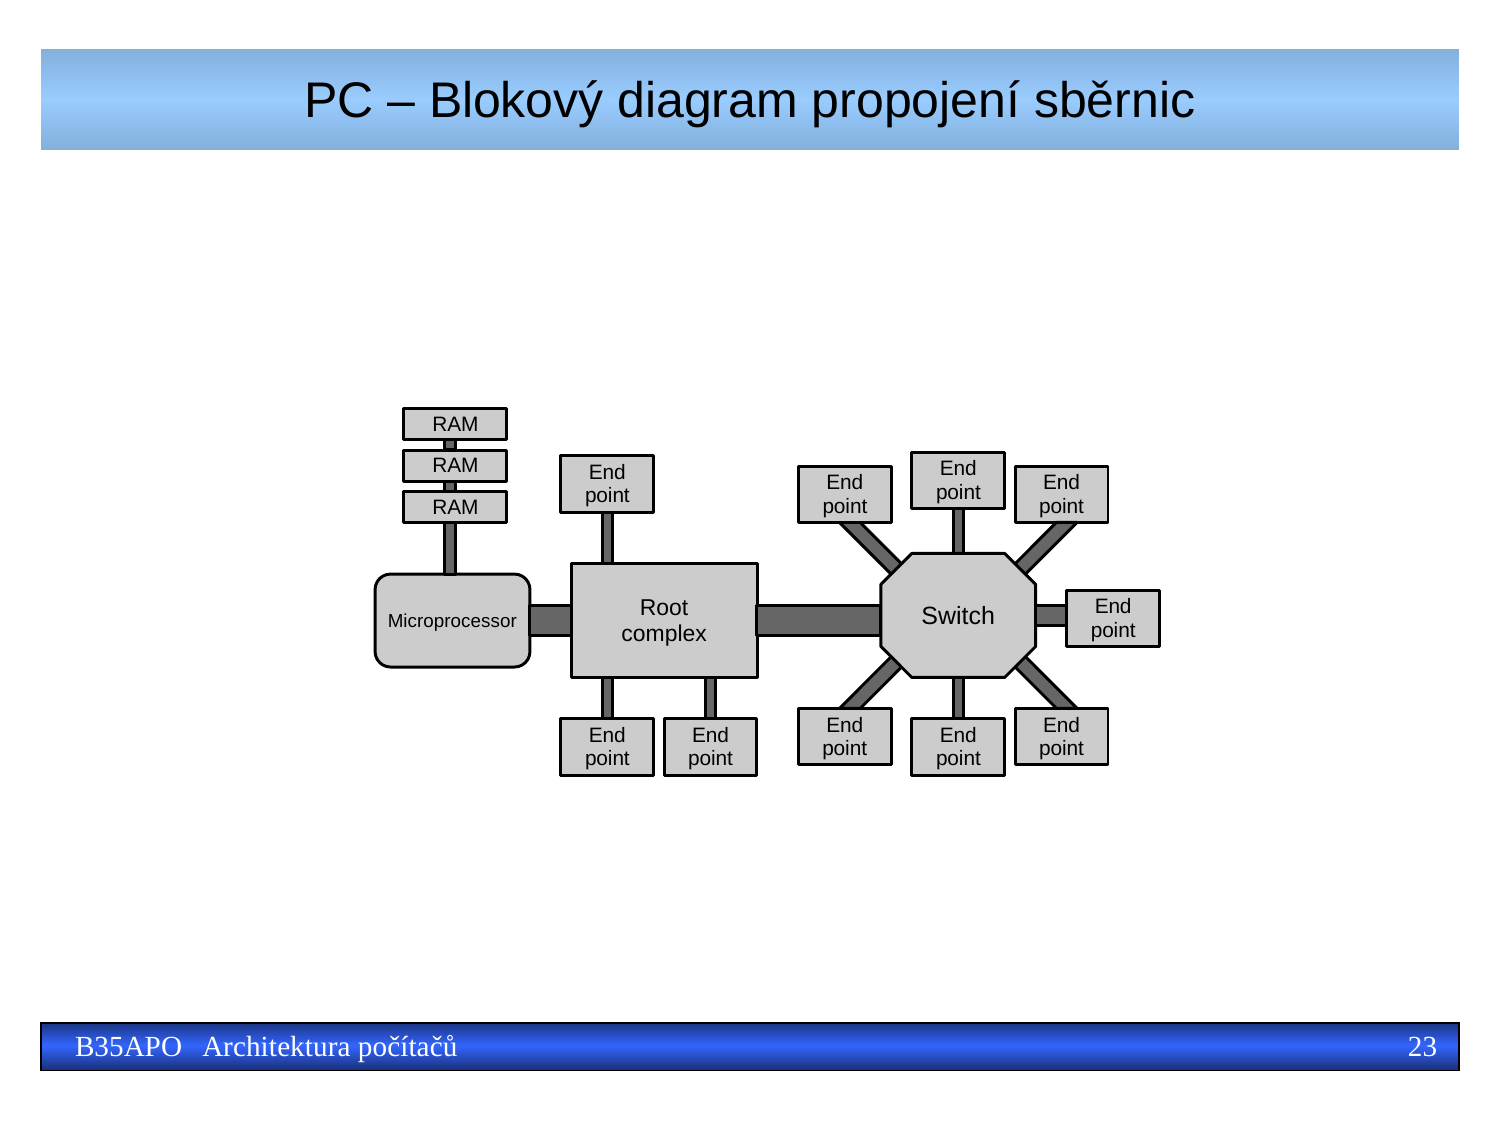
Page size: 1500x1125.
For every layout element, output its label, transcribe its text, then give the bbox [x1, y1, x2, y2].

text_box End point [798, 708, 892, 765]
text_box [953, 678, 964, 719]
text_box End point [664, 718, 757, 776]
text_box End point [911, 452, 1005, 509]
text_box RAM [403, 408, 507, 440]
text_box End point [1066, 590, 1160, 647]
text_box End point [911, 718, 1005, 776]
text_box [839, 657, 901, 709]
text_box Microprocessor [375, 574, 530, 668]
text_box [602, 513, 613, 564]
text_box RAM [403, 491, 507, 523]
title PC – Blokový diagram propojení sběrnic [41, 49, 1459, 150]
text_box RAM [403, 450, 507, 482]
text_box [444, 440, 456, 450]
text_box [444, 522, 456, 575]
text_box End point [1015, 466, 1108, 523]
text_box [1035, 605, 1067, 626]
text_box [1016, 657, 1078, 709]
text_box [839, 522, 901, 574]
text_box [953, 508, 964, 553]
text_box [1015, 522, 1078, 574]
text_box [705, 677, 716, 718]
text_box [756, 605, 880, 636]
text_box [529, 605, 571, 636]
text_box Switch [880, 553, 1036, 678]
text_box End point [1015, 708, 1108, 765]
text_box [444, 482, 456, 492]
text_box End point [798, 466, 892, 523]
text_box [602, 677, 613, 718]
text_box Root complex [571, 563, 758, 678]
text_box End point [560, 455, 654, 513]
text_box End point [560, 718, 654, 776]
